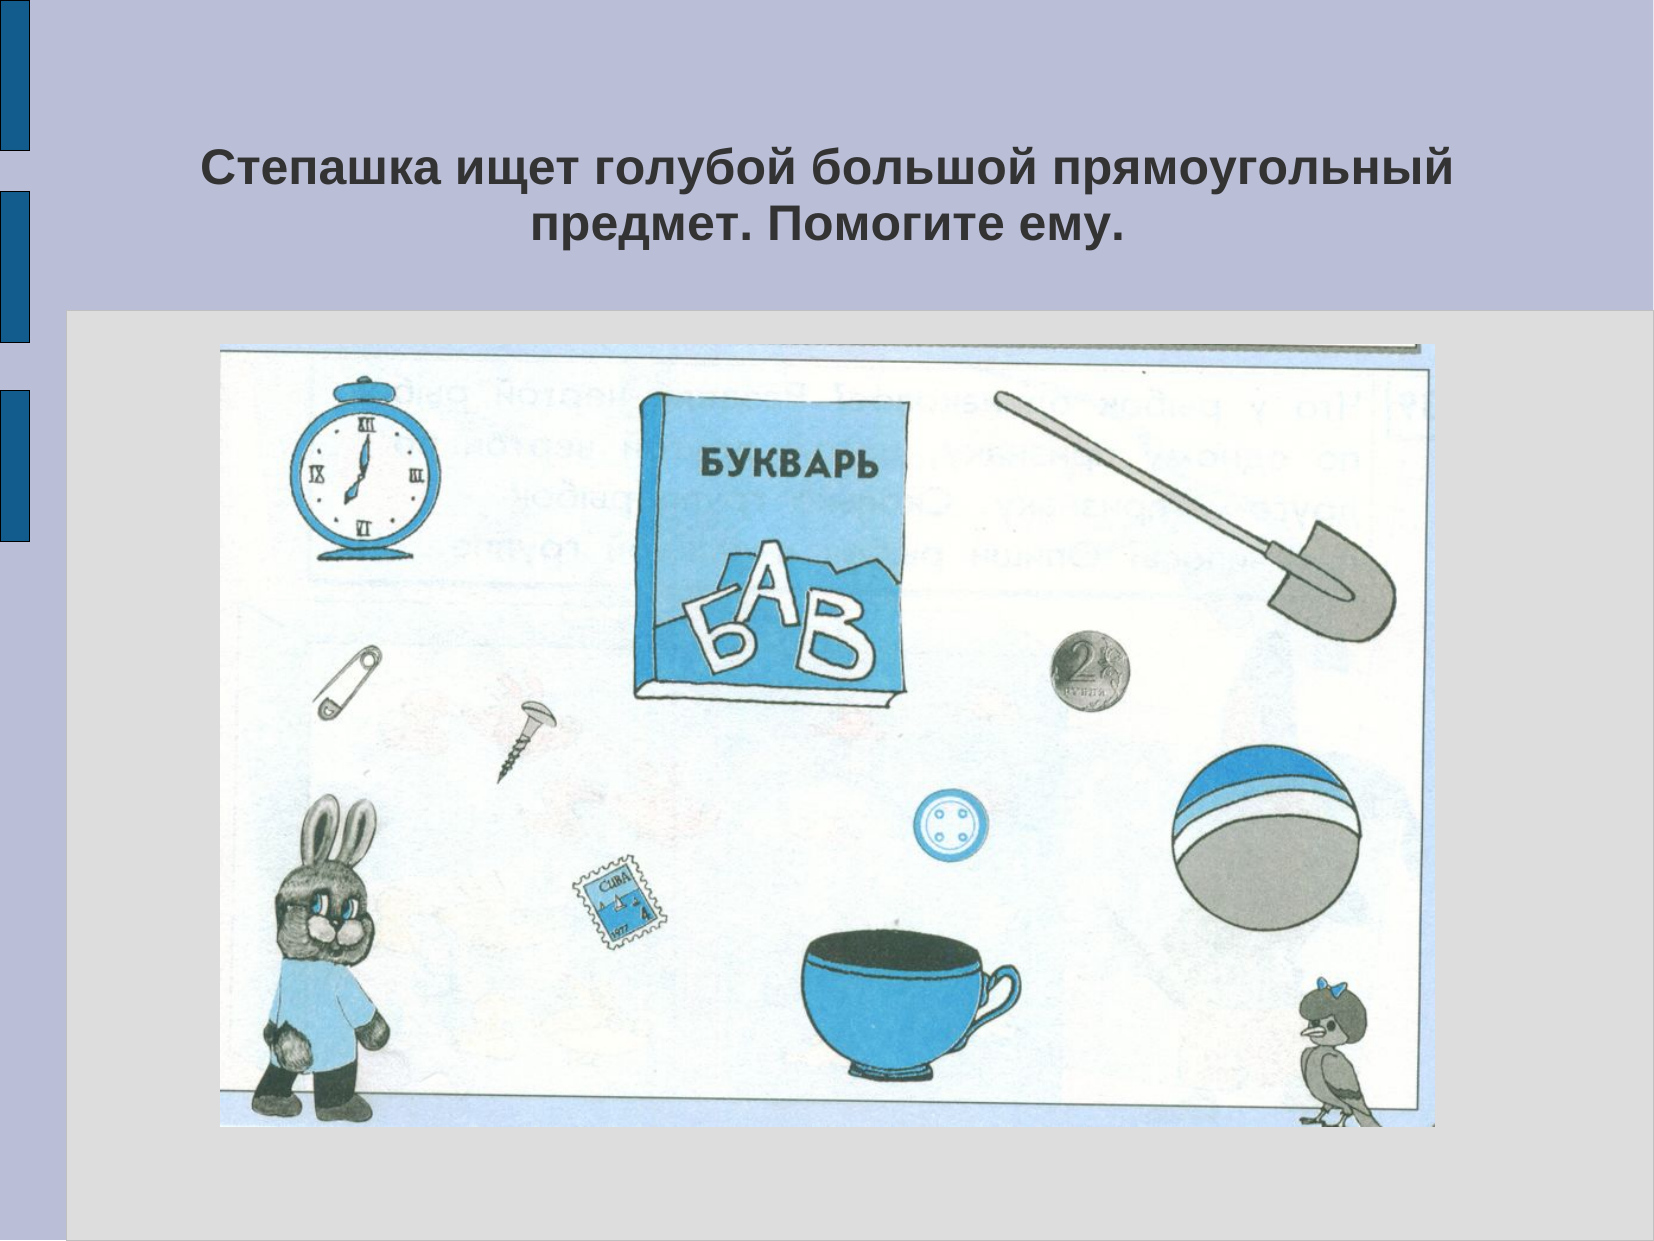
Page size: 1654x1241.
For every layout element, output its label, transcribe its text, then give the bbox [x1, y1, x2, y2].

picture [220, 344, 1435, 1127]
title Степашка ищет голубой большой прямоугольный предмет. Помогите ему. [121, 91, 1534, 299]
